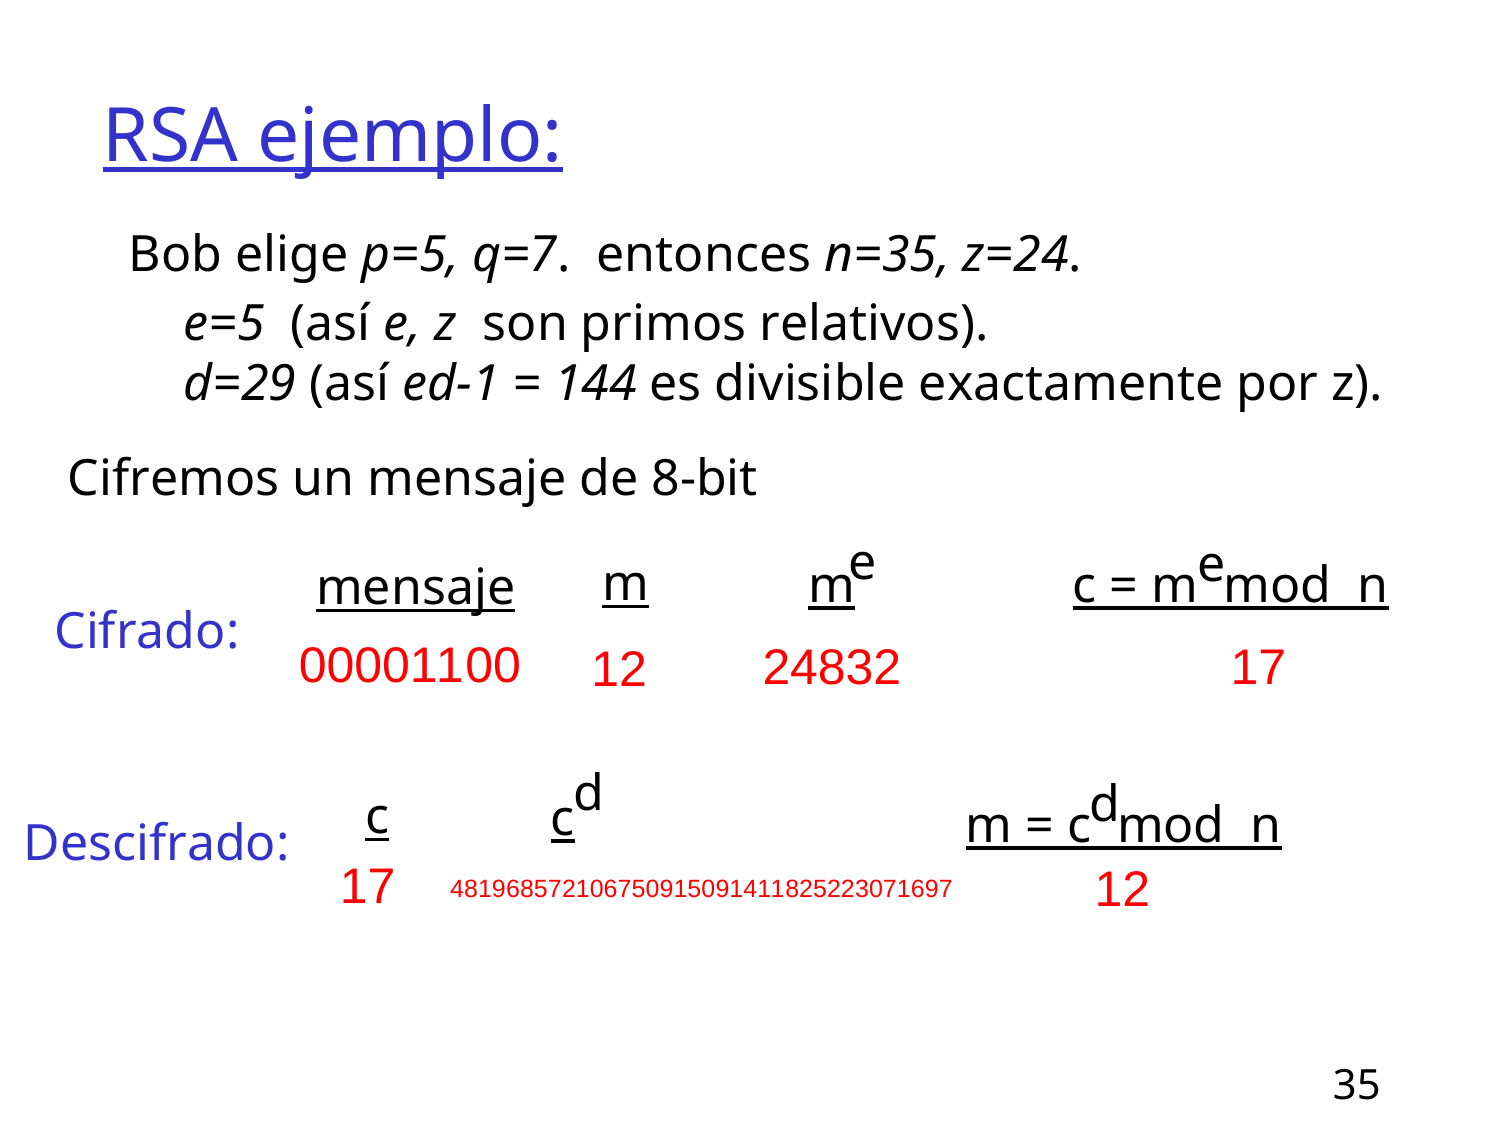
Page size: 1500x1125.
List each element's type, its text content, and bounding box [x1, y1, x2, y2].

text_box e [833, 521, 892, 598]
text_box Cifremos un mensaje de 8-bit [53, 437, 774, 513]
text_box 17 [1215, 627, 1301, 703]
text_box Descifrado: [8, 803, 305, 879]
text_box Bob elige p=5, q=7. entonces n=35, z=24. [114, 213, 1098, 289]
text_box 12 [1079, 848, 1166, 924]
text_box c [536, 777, 590, 854]
text_box c = m mod n [1057, 544, 1404, 620]
text_box 00001100 [284, 624, 536, 701]
text_box 24832 [747, 627, 917, 703]
text_box d [1074, 763, 1135, 840]
text_box 17 [325, 846, 411, 922]
text_box m [793, 544, 870, 621]
text_box 481968572106750915091411825223071697 [435, 864, 969, 910]
title RSA ejemplo: [87, 37, 1363, 225]
text_box e=5 (así e, z son primos relativos). d=29 (así ed-1 = 144 es divisible exactamente por z). [169, 282, 1399, 479]
text_box 12 [576, 628, 662, 705]
text_box Cifrado: [39, 591, 255, 667]
text_box m [587, 543, 664, 619]
text_box m = c mod n [951, 785, 1297, 861]
text_box c [350, 776, 405, 846]
text_box e [1182, 523, 1241, 599]
text_box d [559, 752, 620, 829]
text_box mensaje [301, 547, 531, 623]
